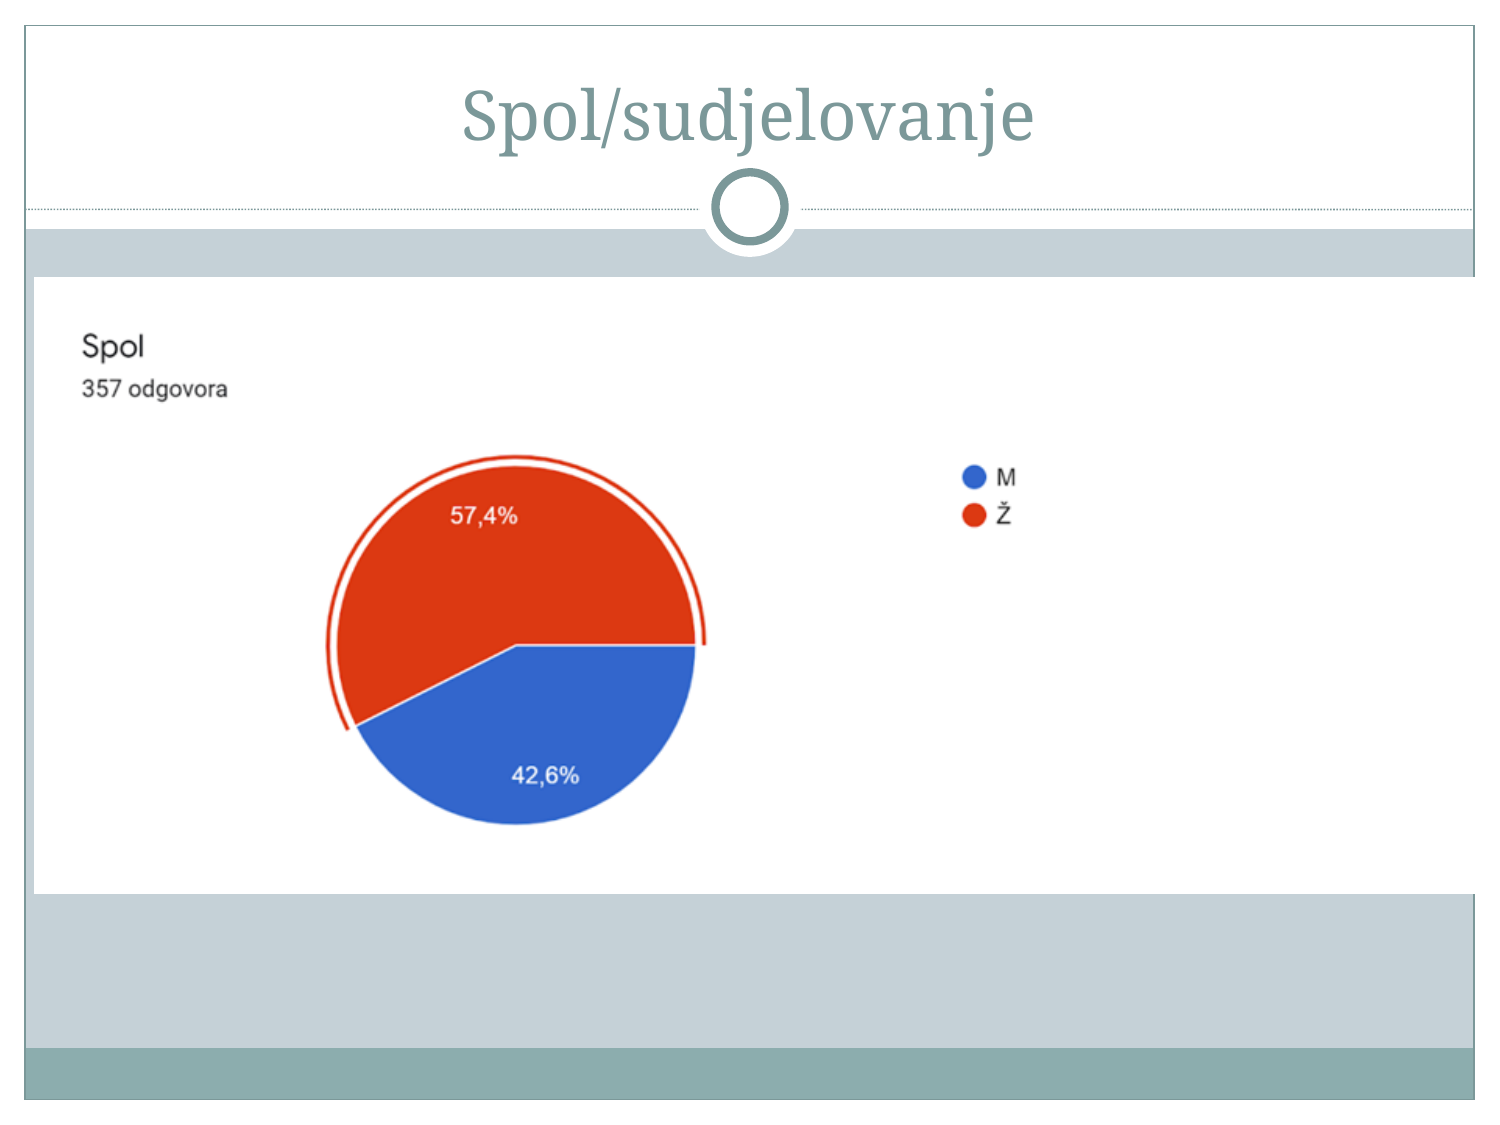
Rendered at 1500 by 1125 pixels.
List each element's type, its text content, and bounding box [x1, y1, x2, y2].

title Spol/sudjelovanje [49, 37, 1450, 162]
picture [34, 277, 1500, 894]
